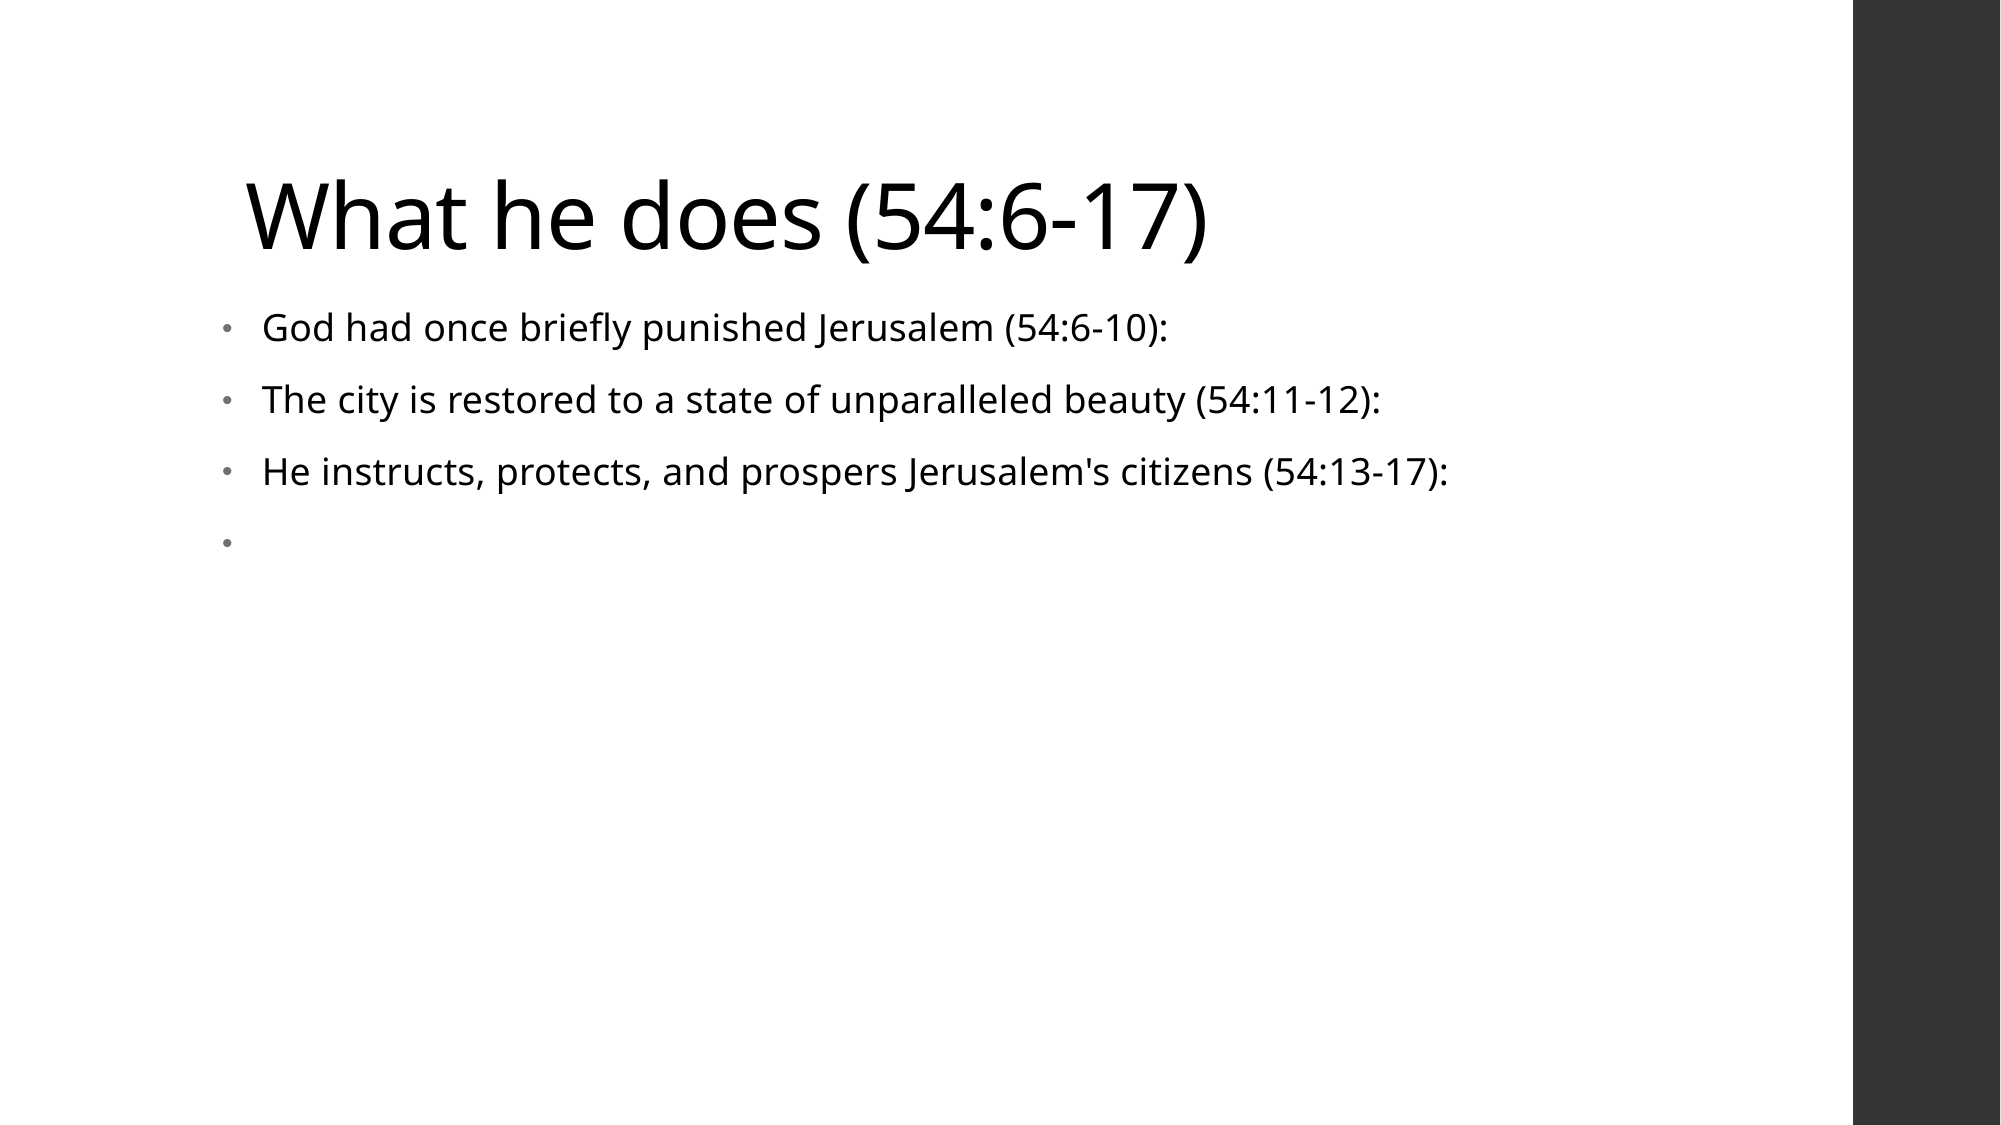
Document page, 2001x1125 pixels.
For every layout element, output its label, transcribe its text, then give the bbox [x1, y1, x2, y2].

title What he does (54:6-17) [206, 60, 1797, 278]
list God had once briefly punished Jerusalem (54:6-10): The city is restored to a state of unparalleled beauty (54:11-12): He instructs, protects, and prospers Jerusalem's citizens (54:13-17): [206, 299, 1617, 1014]
